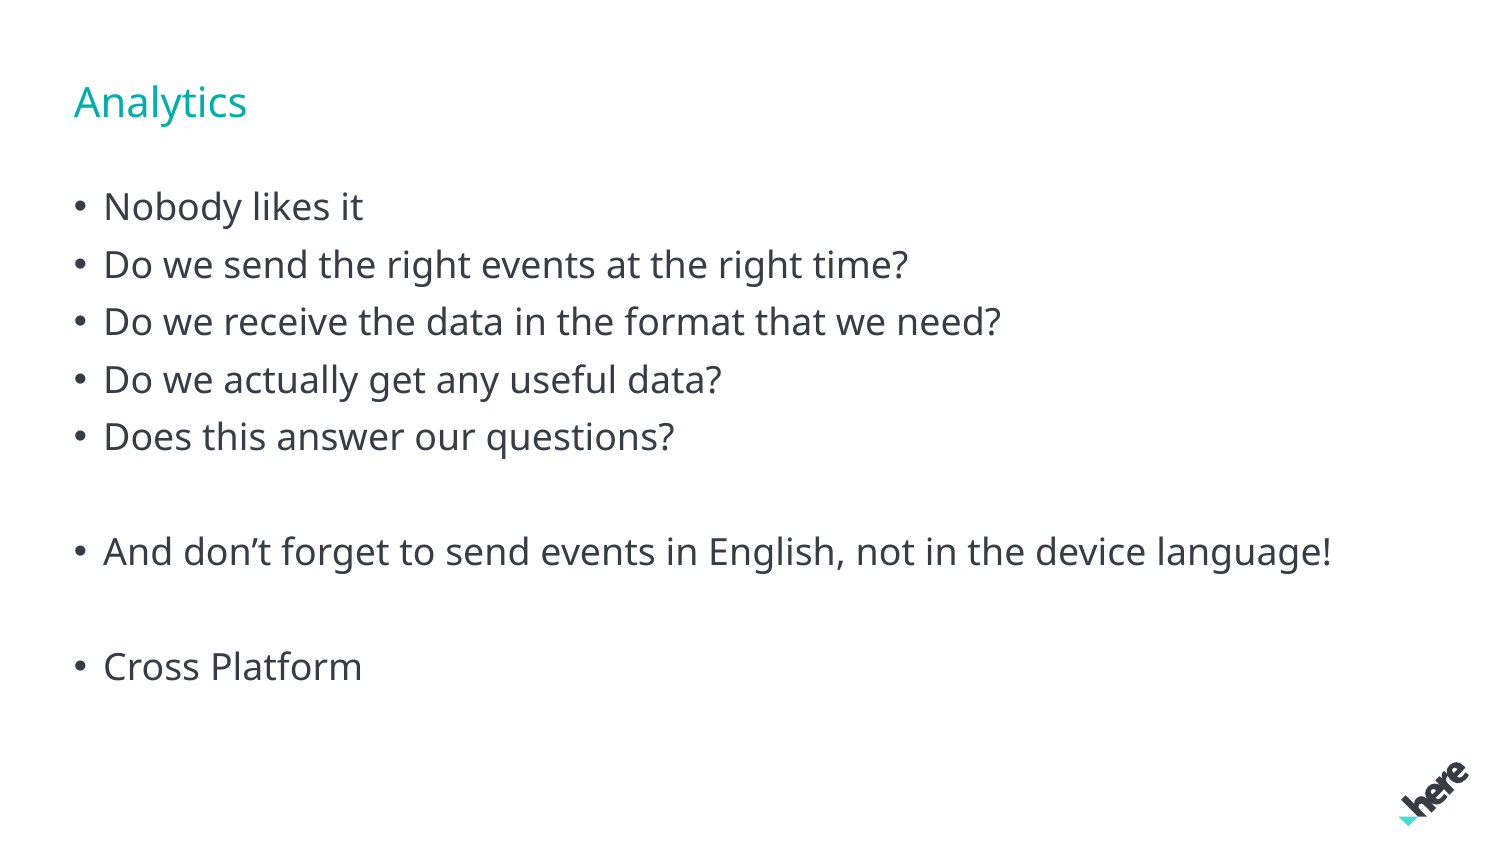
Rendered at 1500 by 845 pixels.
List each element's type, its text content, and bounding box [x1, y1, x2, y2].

title Analytics [68, 34, 1388, 130]
list Nobody likes it Do we send the right events at the right time? Do we receive the data in the format that we need? Do we actually get any useful data? Does this answer our questions? And don’t forget to send events in English, not in the device language! Cross Platform [68, 180, 1388, 758]
